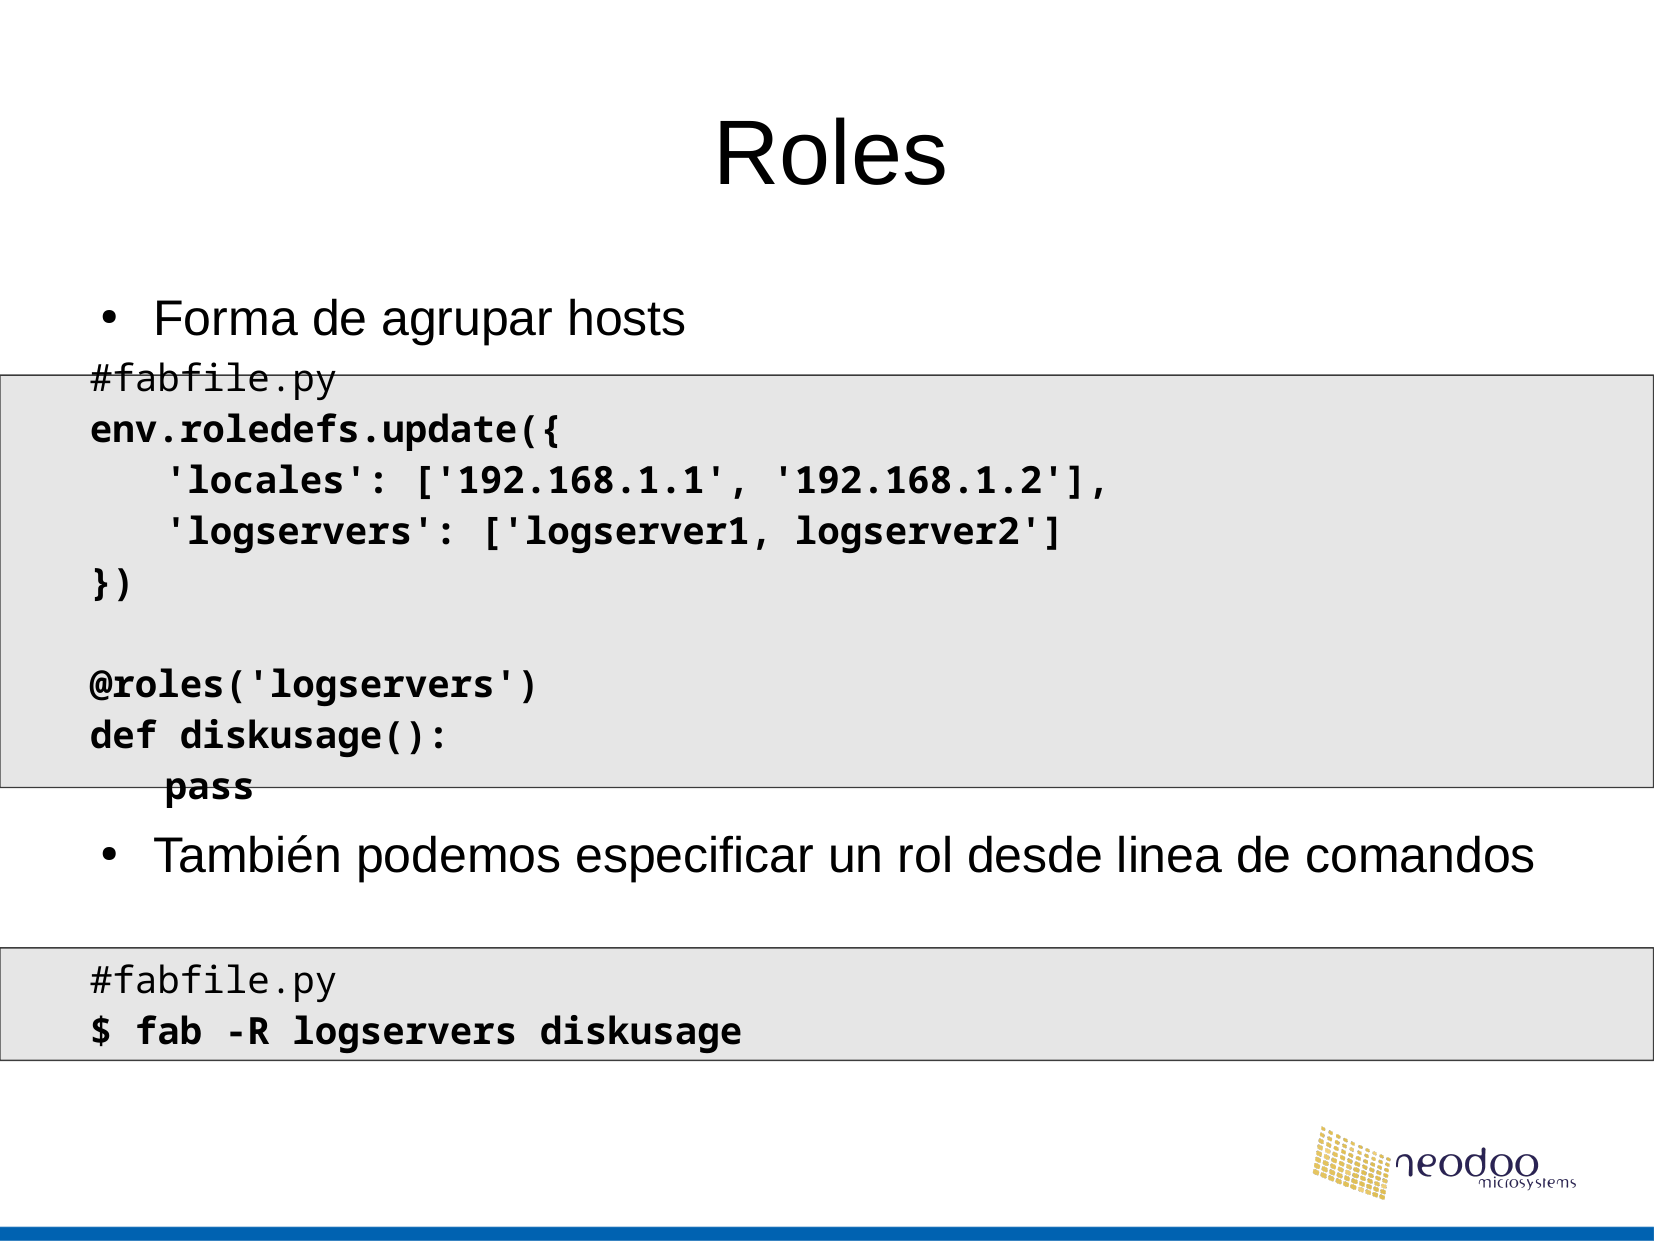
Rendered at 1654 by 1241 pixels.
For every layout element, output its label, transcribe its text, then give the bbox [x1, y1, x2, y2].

text_box #fabfile.py env.roledefs.update({ 'locales': ['192.168.1.1', '192.168.1.2'], 'logservers': ['logserver1, logserver2'] }) @roles('logservers') def diskusage(): pass [0, 375, 1654, 788]
list También podemos especificar un rol desde linea de comandos [82, 827, 1571, 913]
picture [1312, 1126, 1576, 1200]
title Roles [86, 49, 1576, 257]
text_box #fabfile.py $ fab -R logservers diskusage [0, 947, 1654, 1061]
list Forma de agrupar hosts [82, 290, 1571, 375]
